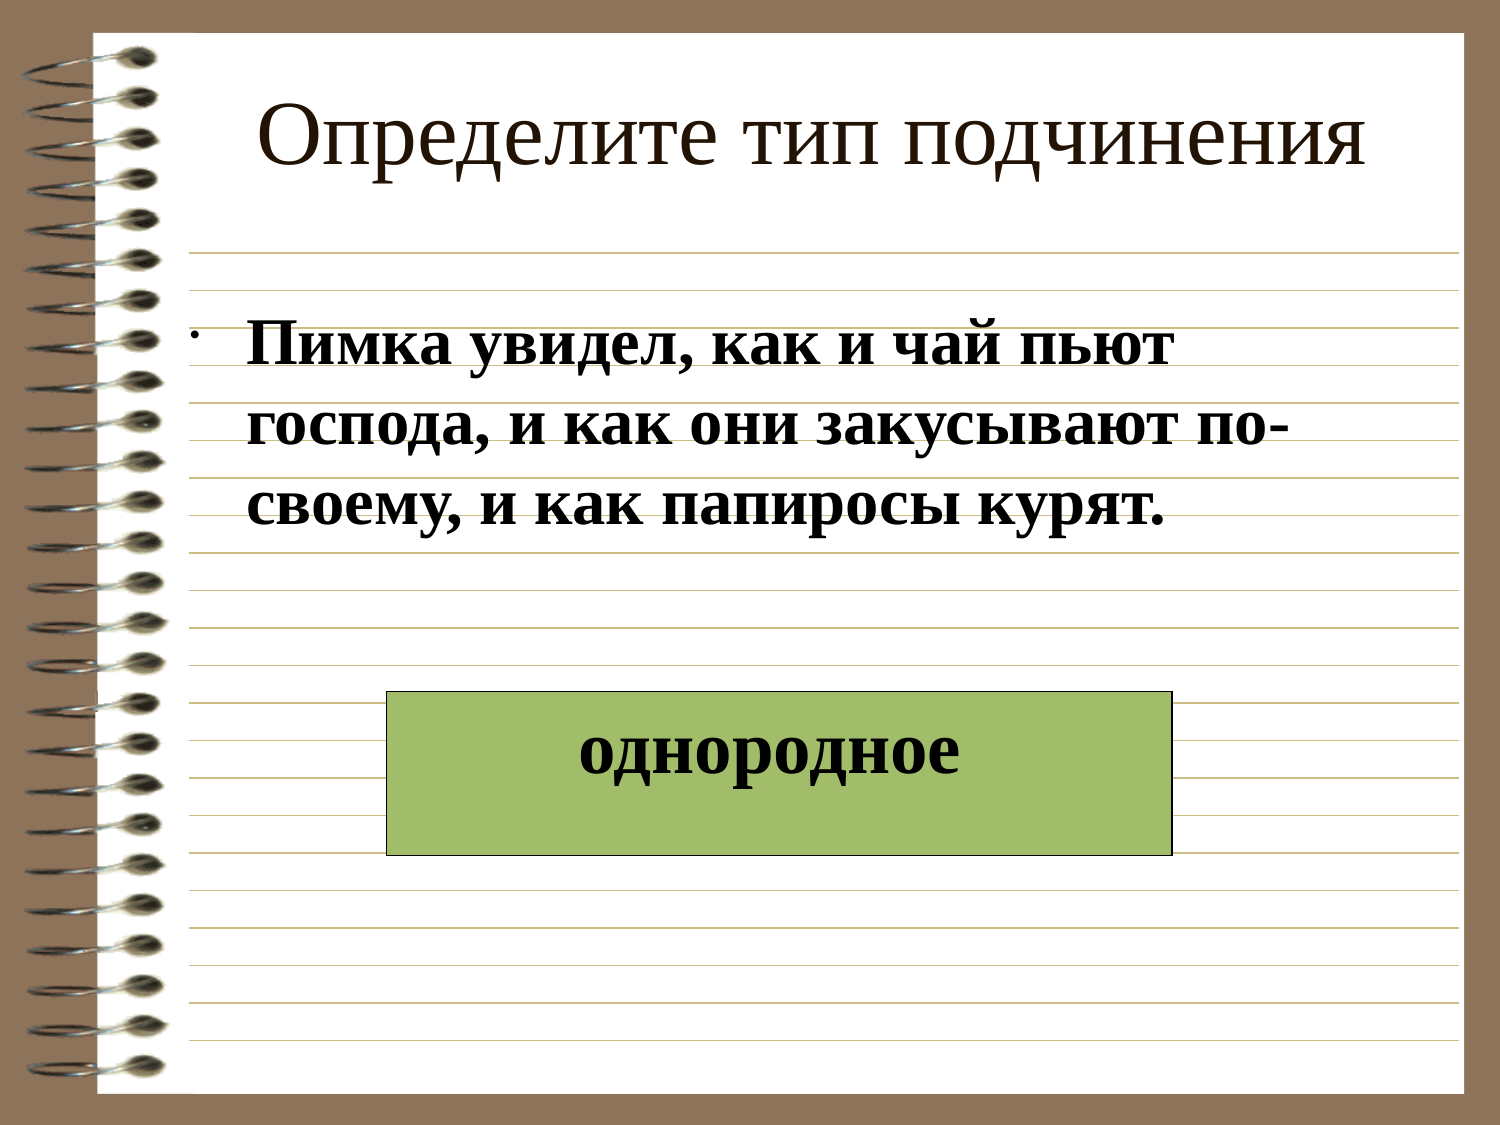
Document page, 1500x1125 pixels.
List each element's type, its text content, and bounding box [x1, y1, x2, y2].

list Пимка увидел, как и чай пьют господа, и как они закусывают по-своему, и как папиросы курят. [174, 290, 1450, 966]
text_box однородное [386, 691, 1172, 856]
picture [0, 8, 194, 1115]
title Определите тип подчинения [174, 65, 1450, 254]
